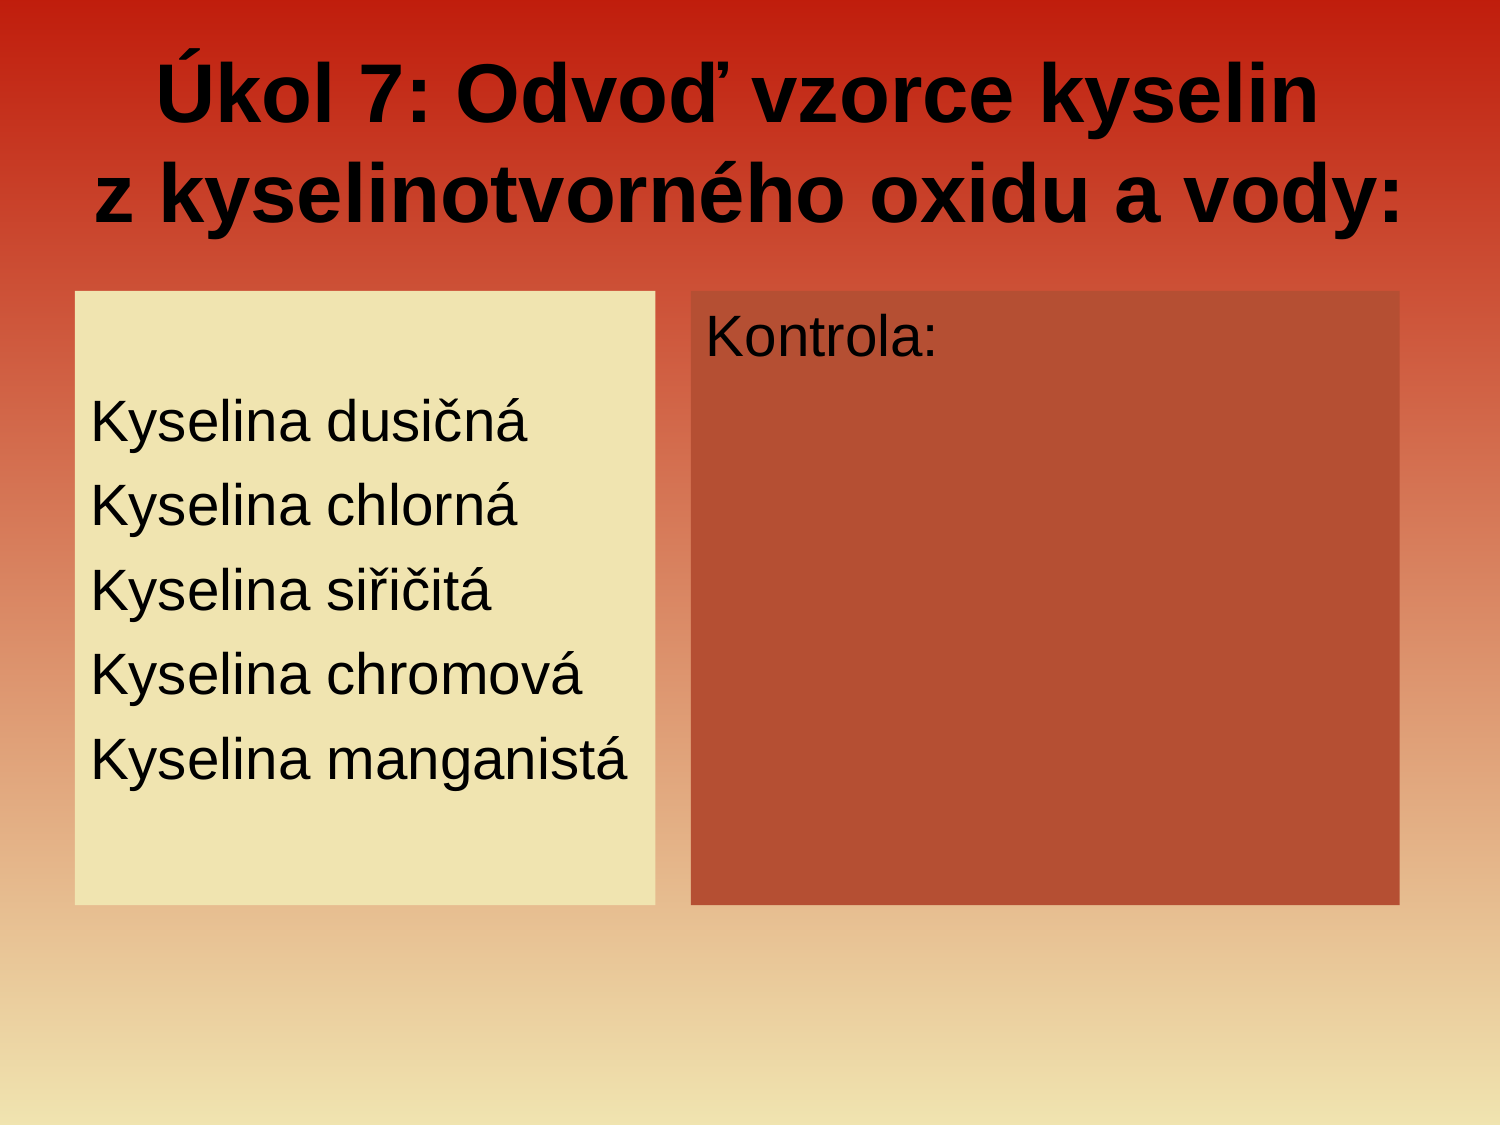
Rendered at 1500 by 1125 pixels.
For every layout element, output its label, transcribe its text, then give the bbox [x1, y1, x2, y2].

list Kontrola: N2O5 + H2O → HNO3 Cl2O + H2O → HClO SO2 + H2O → H2SO3 CrO3 + H2O → H2CrO4 Mn2O7 + H2O → HMnO4 [690, 290, 1400, 906]
list Kyselina dusičná Kyselina chlorná Kyselina siřičitá Kyselina chromová Kyselina manganistá [74, 290, 656, 906]
title Úkol 7: Odvoď vzorce kyselin z kyselinotvorného oxidu a vody: [75, 31, 1426, 247]
